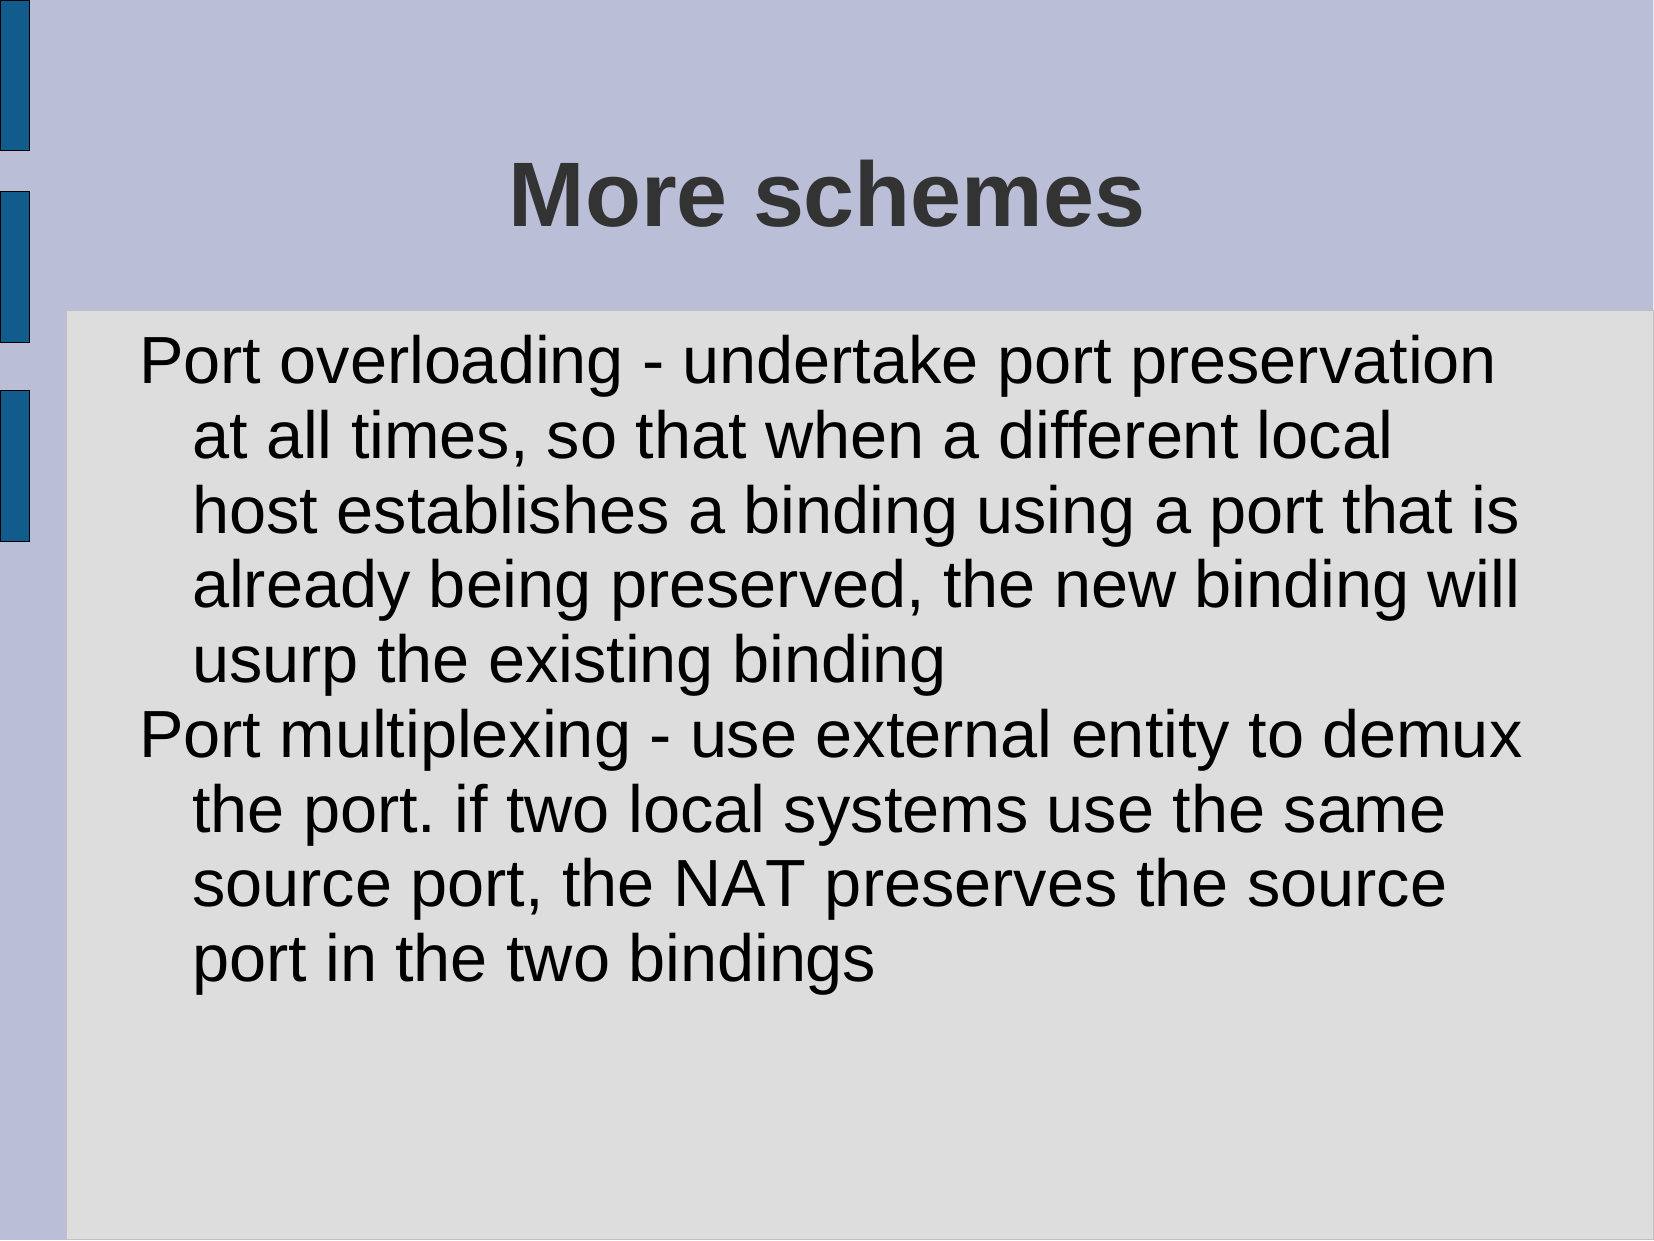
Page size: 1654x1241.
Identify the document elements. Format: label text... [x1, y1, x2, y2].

title More schemes [121, 91, 1534, 299]
list Port overloading - undertake port preservation at all times, so that when a different local host establishes a binding using a port that is already being preserved, the new binding will usurp the existing binding Port multiplexing - use external entity to demux the port. if two local systems use the same source port, the NAT preserves the source port in the two bindings [121, 323, 1534, 1240]
